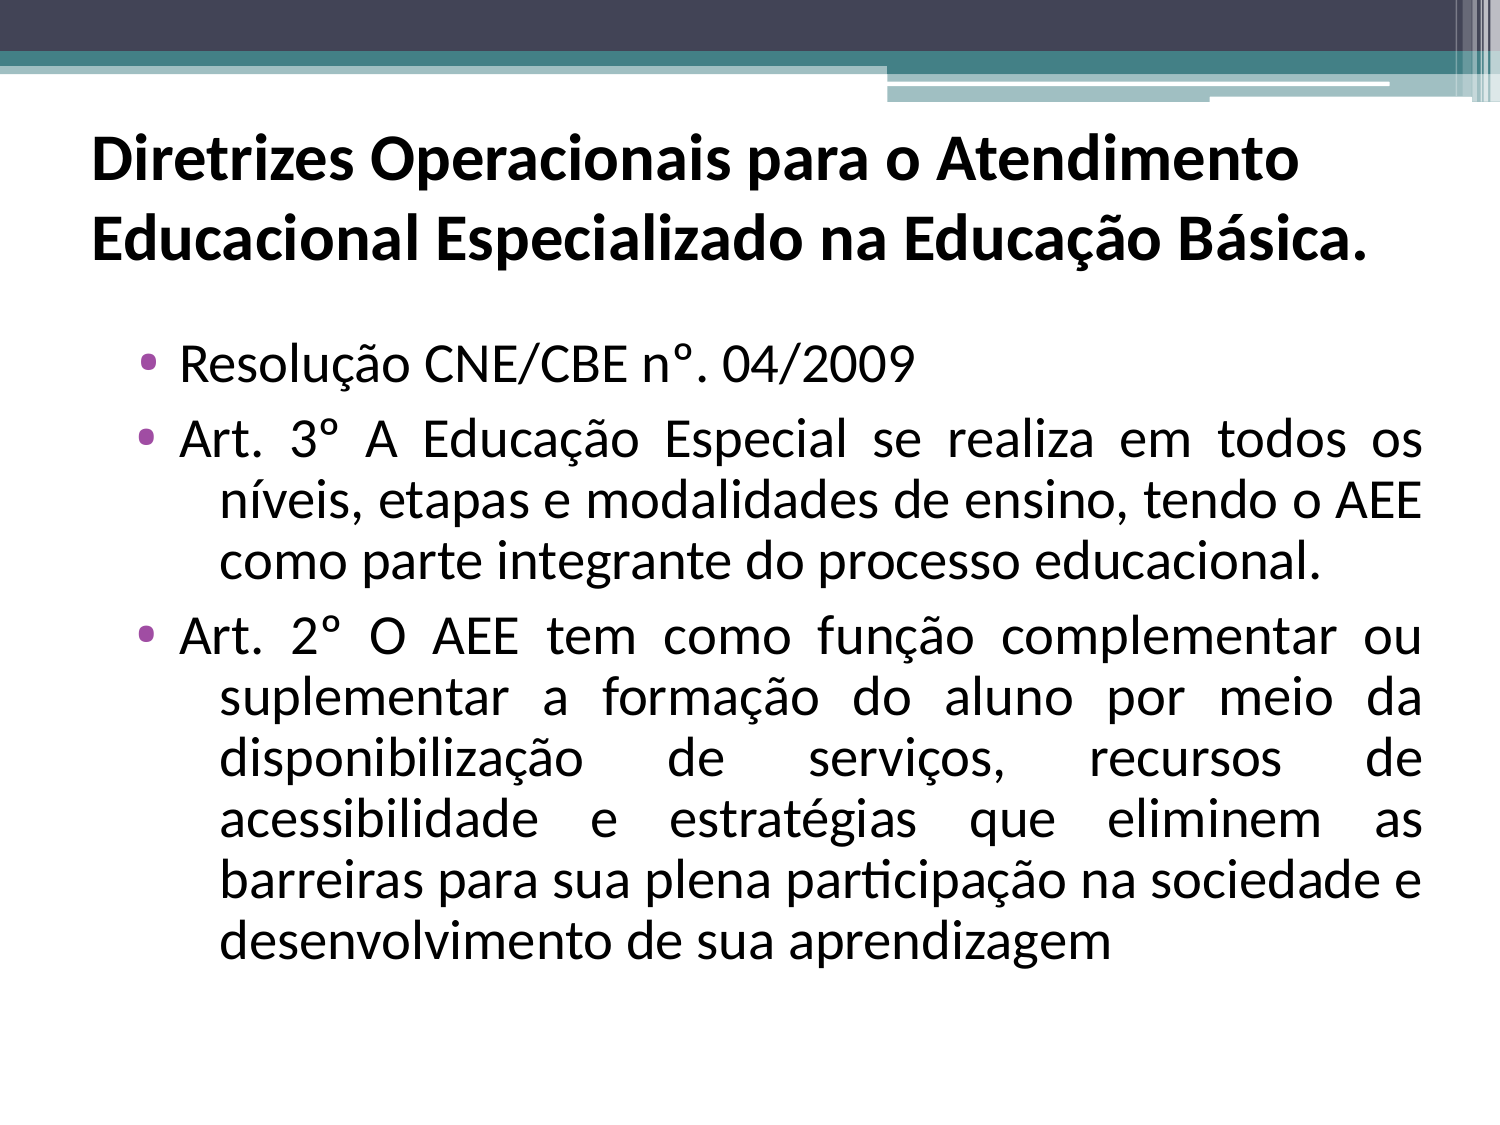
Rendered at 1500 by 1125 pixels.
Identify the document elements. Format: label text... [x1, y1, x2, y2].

title Diretrizes Operacionais para o Atendimento Educacional Especializado na Educação Básica. [76, 106, 1500, 260]
list Resolução CNE/CBE nº. 04/2009 Art. 3º A Educação Especial se realiza em todos os níveis, etapas e modalidades de ensino, tendo o AEE como parte integrante do processo educacional. Art. 2º O AEE tem como função complementar ou suplementar a formação do aluno por meio da disponibilização de serviços, recursos de acessibilidade e estratégias que eliminem as barreiras para sua plena participação na sociedade e desenvolvimento de sua aprendizagem [88, 326, 1439, 1036]
